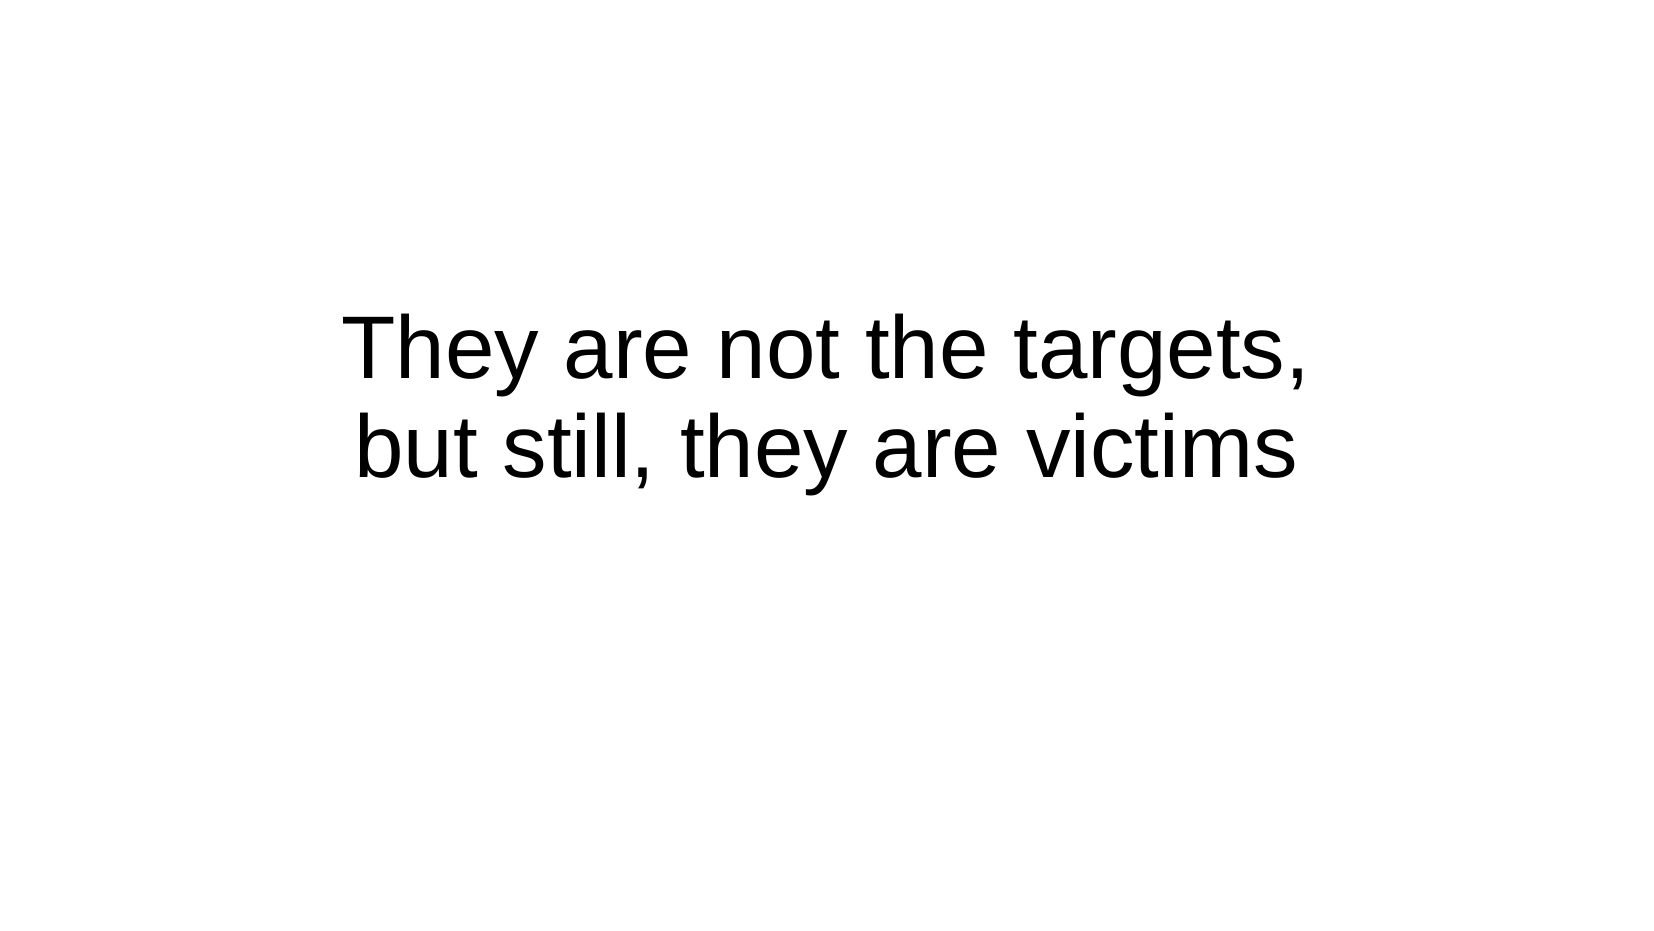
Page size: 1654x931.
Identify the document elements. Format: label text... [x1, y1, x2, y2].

subtitle They are not the targets, but still, they are victims [82, 37, 1571, 758]
